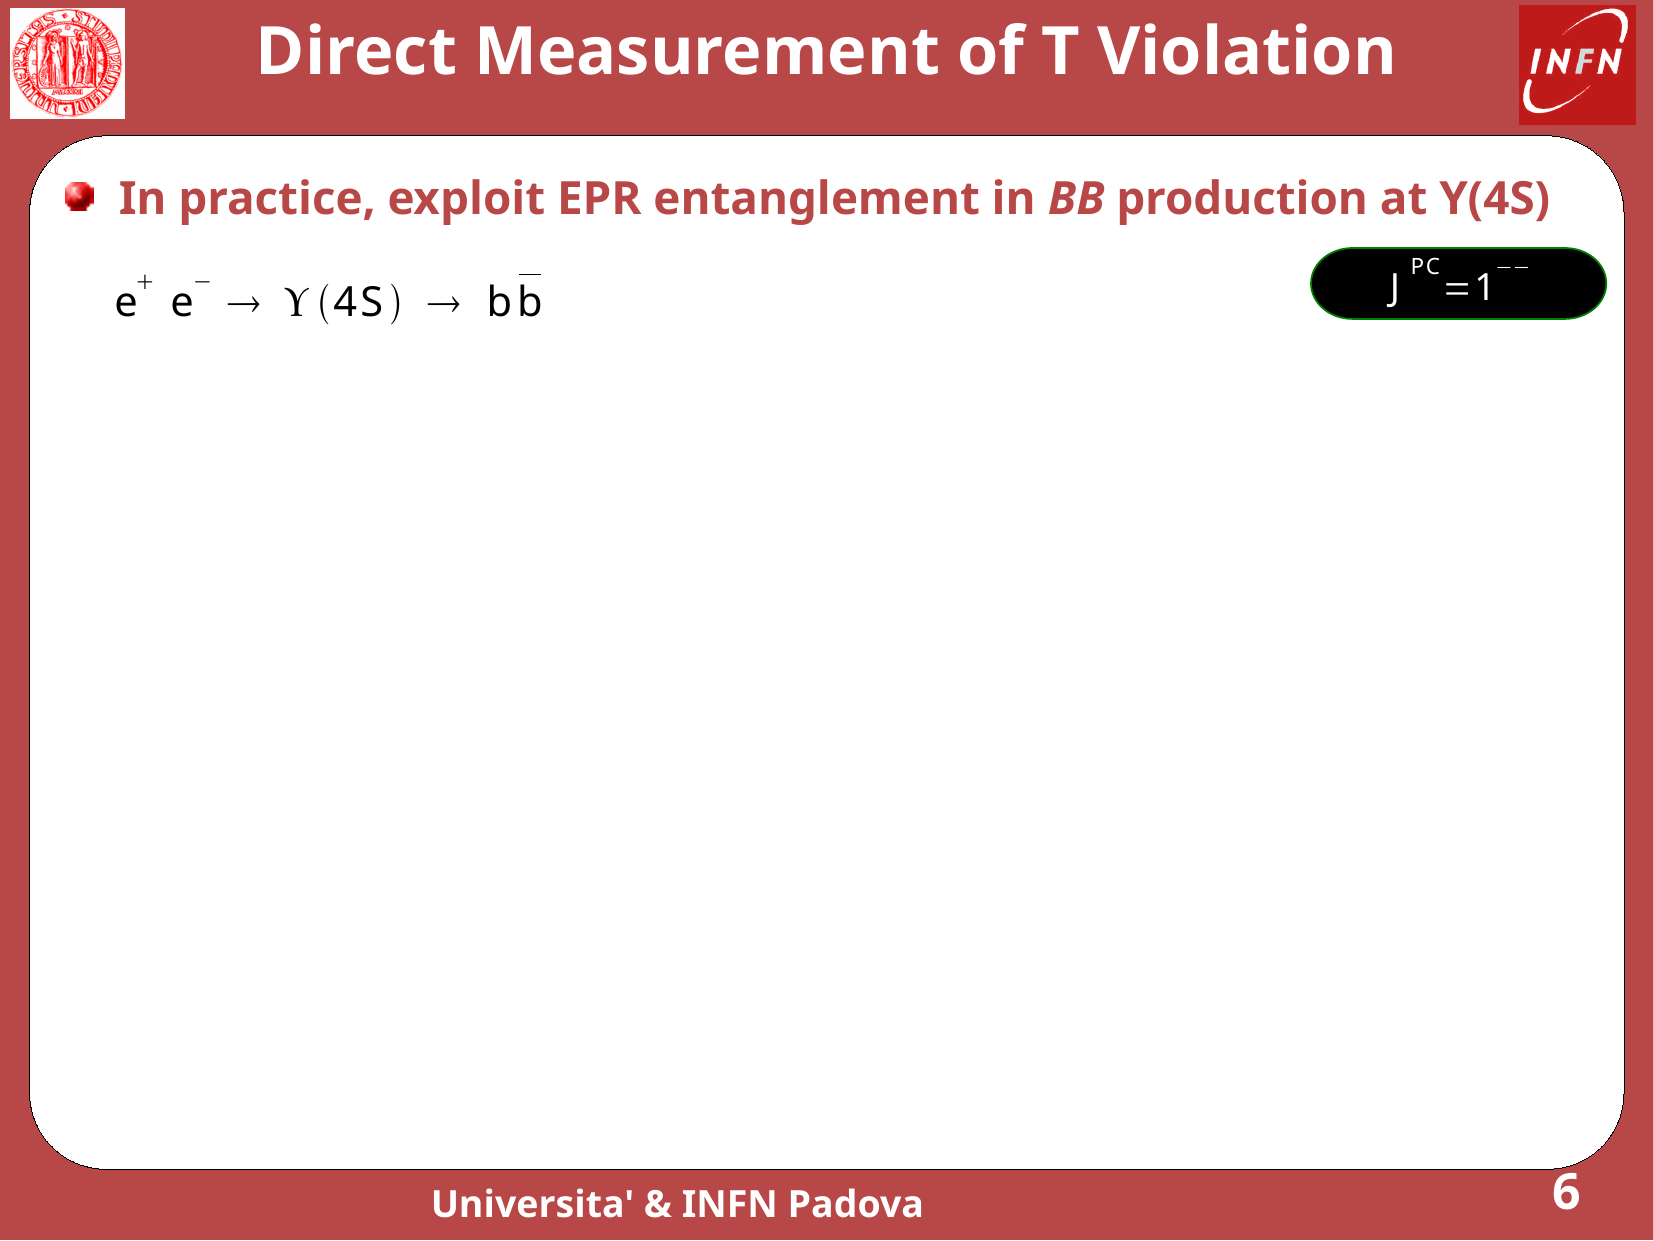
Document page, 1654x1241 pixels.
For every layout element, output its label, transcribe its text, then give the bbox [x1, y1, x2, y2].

title Direct Measurement of T Violation [82, 0, 1571, 99]
list In practice, exploit EPR entanglement in BB production at Y(4S) [38, 165, 1625, 237]
text_box [1311, 248, 1607, 319]
chart [106, 265, 549, 342]
chart [1382, 254, 1546, 323]
